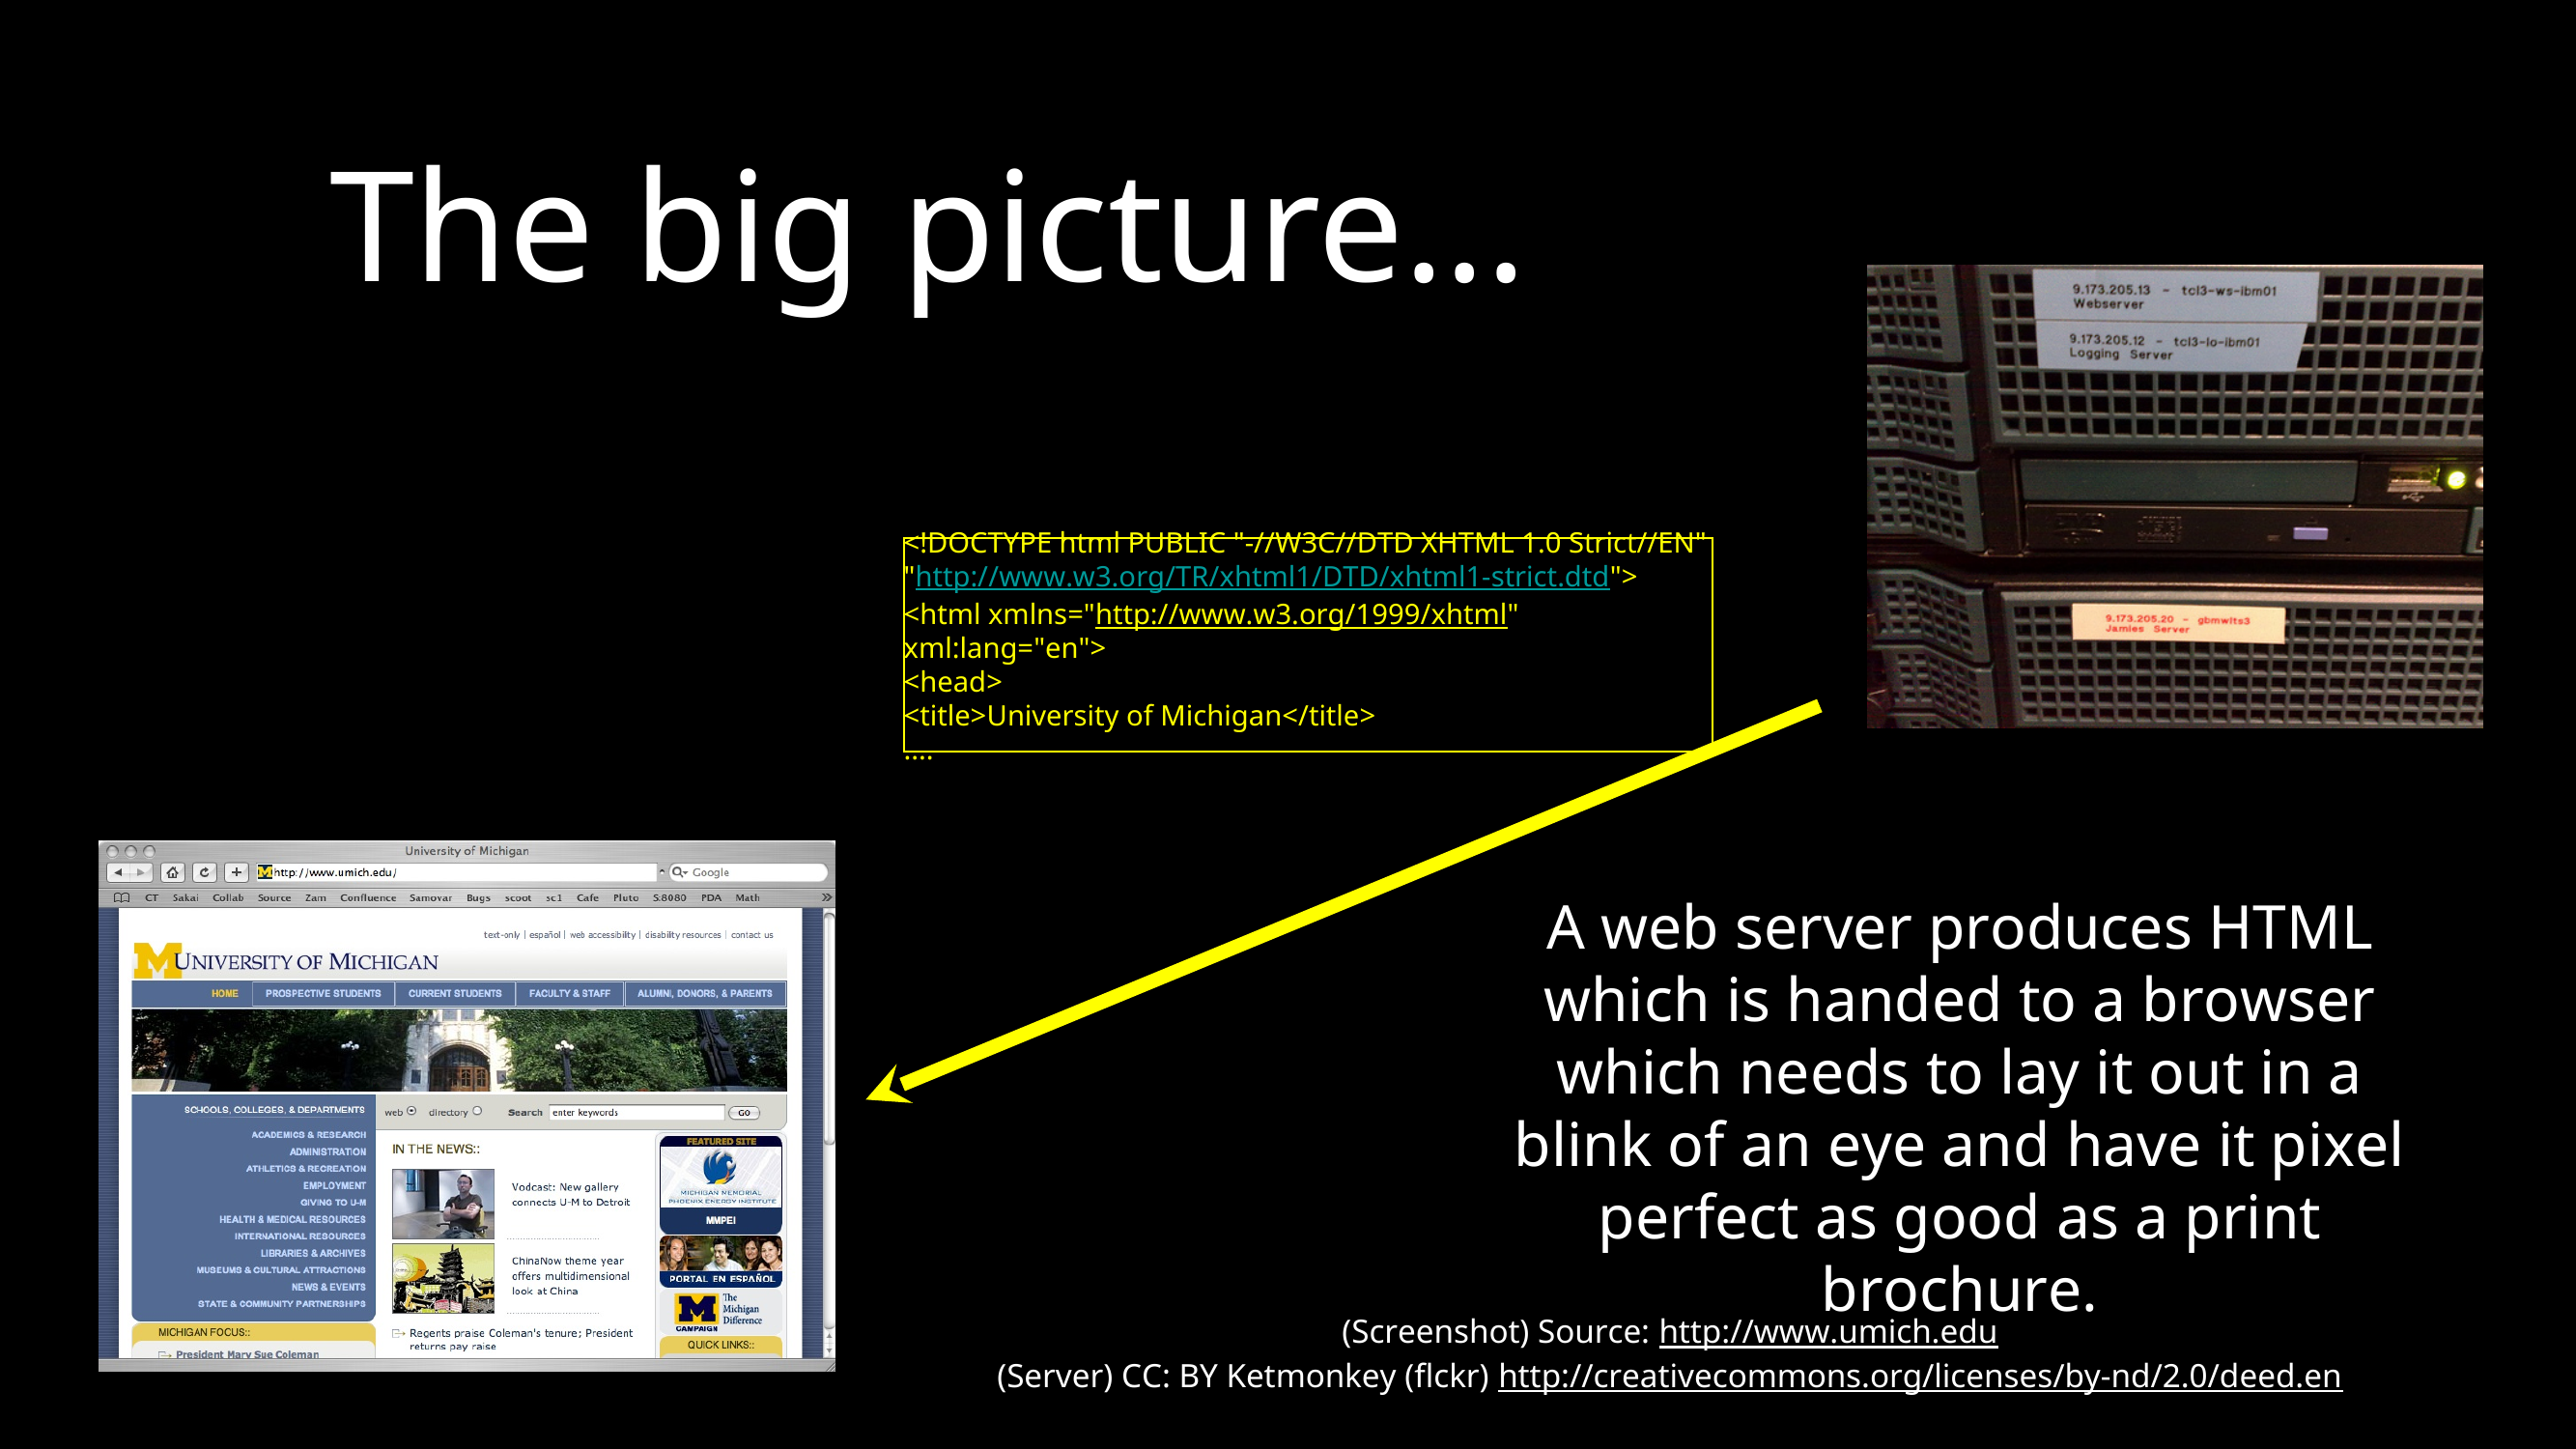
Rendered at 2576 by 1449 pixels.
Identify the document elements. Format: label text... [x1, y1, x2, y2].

text_box <!DOCTYPE html PUBLIC "-//W3C//DTD XHTML 1.0 Strict//EN" "http://www.w3.org/TR/xhtml1/DTD/xhtml1-strict.dtd"> <html xmlns="http://www.w3.org/1999/xhtml" xml:lang="en"> <head> <title>University of Michigan</title> .... [903, 538, 1713, 753]
picture [99, 840, 835, 1372]
picture [1867, 265, 2483, 728]
text_box A web server produces HTML which is handed to a browser which needs to lay it out in a blink of an eye and have it pixel perfect as good as a print brochure. [1505, 922, 2416, 1291]
title The big picture... [162, 38, 1695, 403]
text_box (Screenshot) Source: http://www.umich.edu (Server) CC: BY Ketmonkey (flckr) http://creativecommons.org/licenses/by-nd/2.0/deed.en [949, 1303, 2392, 1402]
